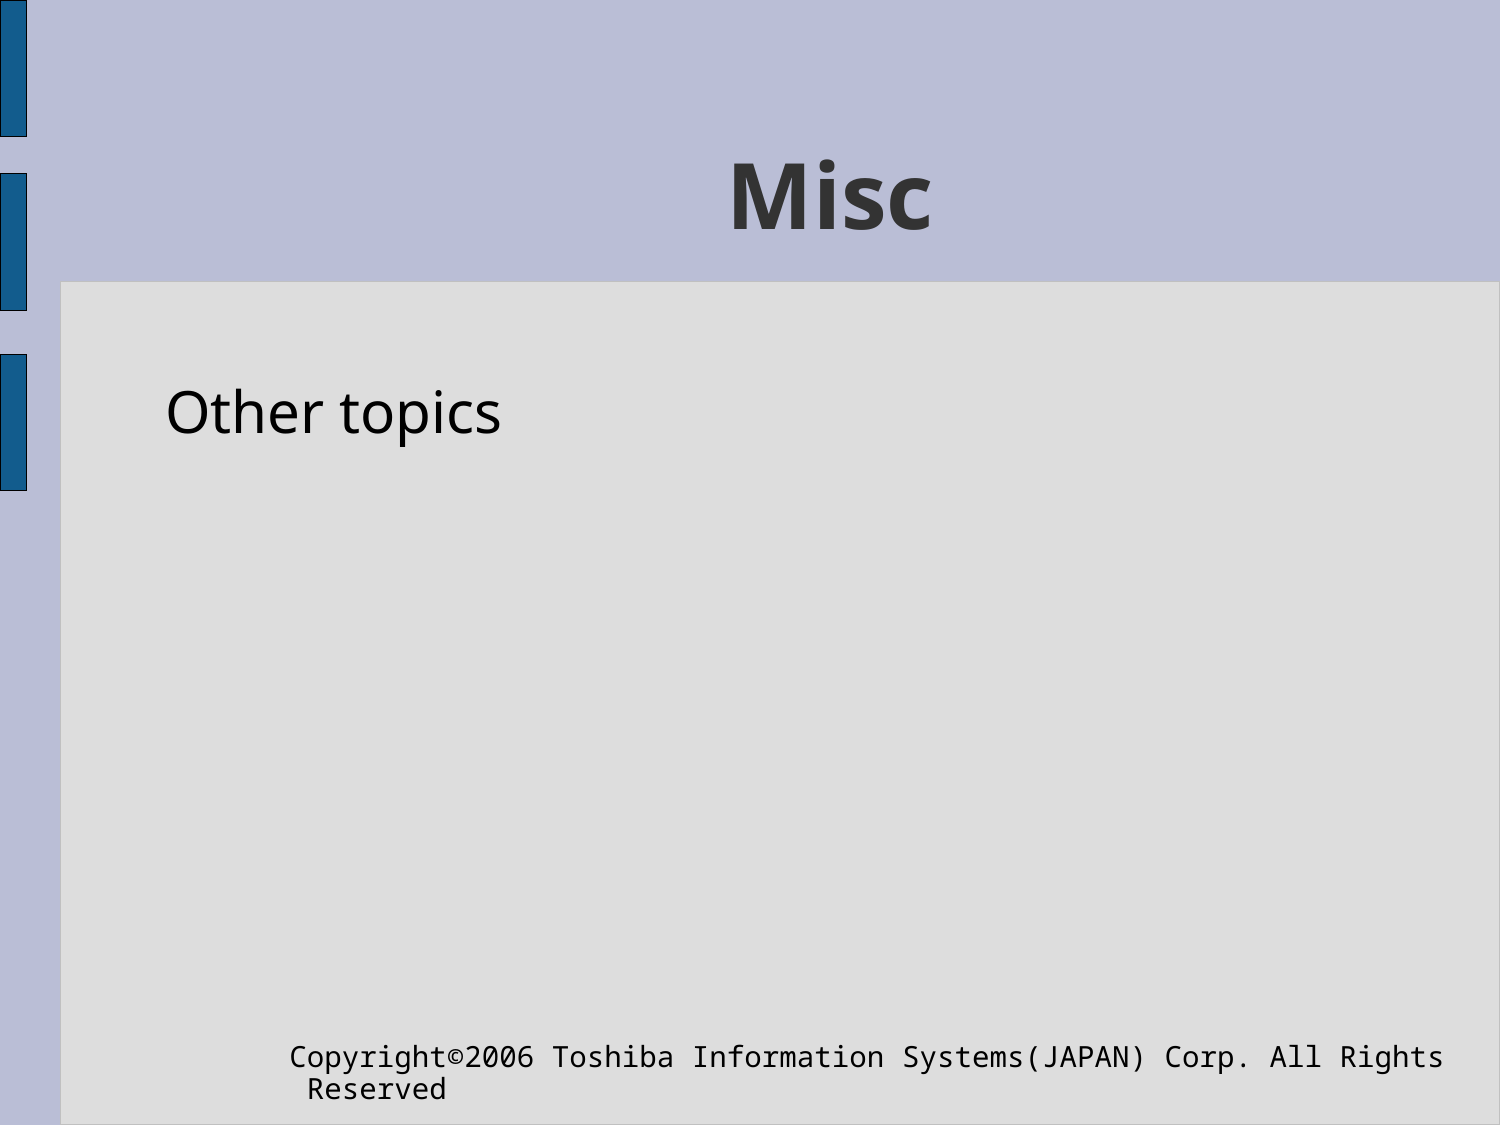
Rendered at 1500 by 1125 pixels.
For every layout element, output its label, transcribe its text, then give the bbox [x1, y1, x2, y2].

title Misc [225, 99, 1436, 288]
list Other topics [132, 363, 1439, 1000]
